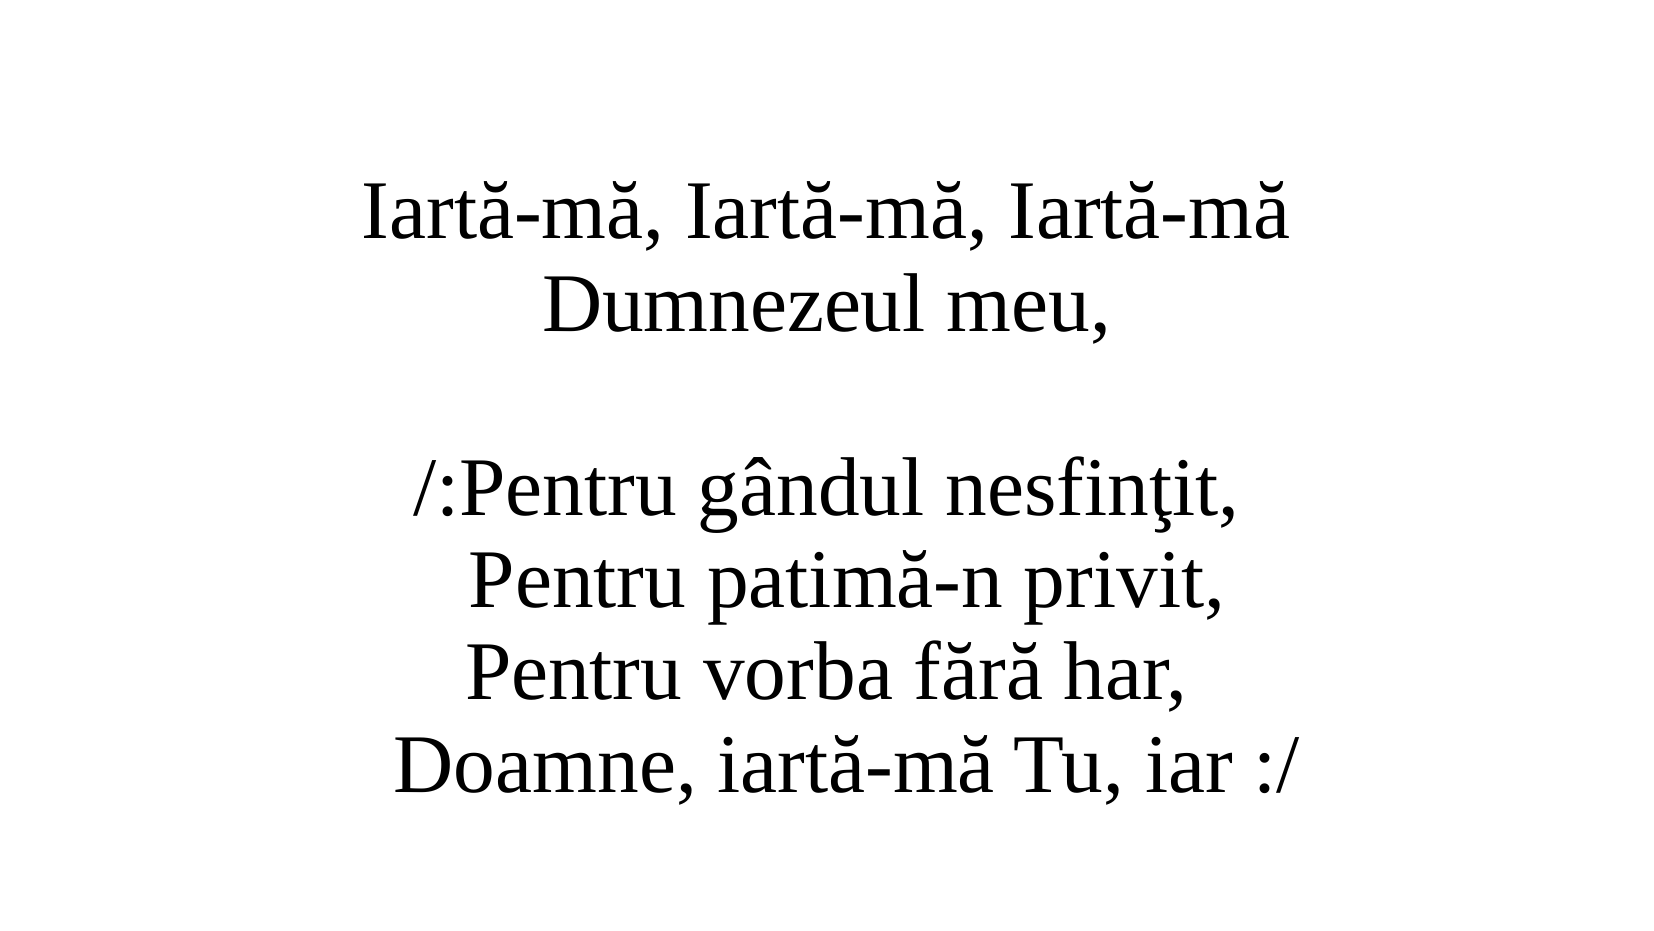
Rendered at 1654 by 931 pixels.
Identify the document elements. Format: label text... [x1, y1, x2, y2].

subtitle Iartă-mă, Iartă-mă, Iartă-mă Dumnezeul meu, /:Pentru gândul nesfinţit, Pentru patimă-n privit, Pentru vorba fără har, Doamne, iartă-mă Tu, iar :/ [82, 164, 1571, 811]
